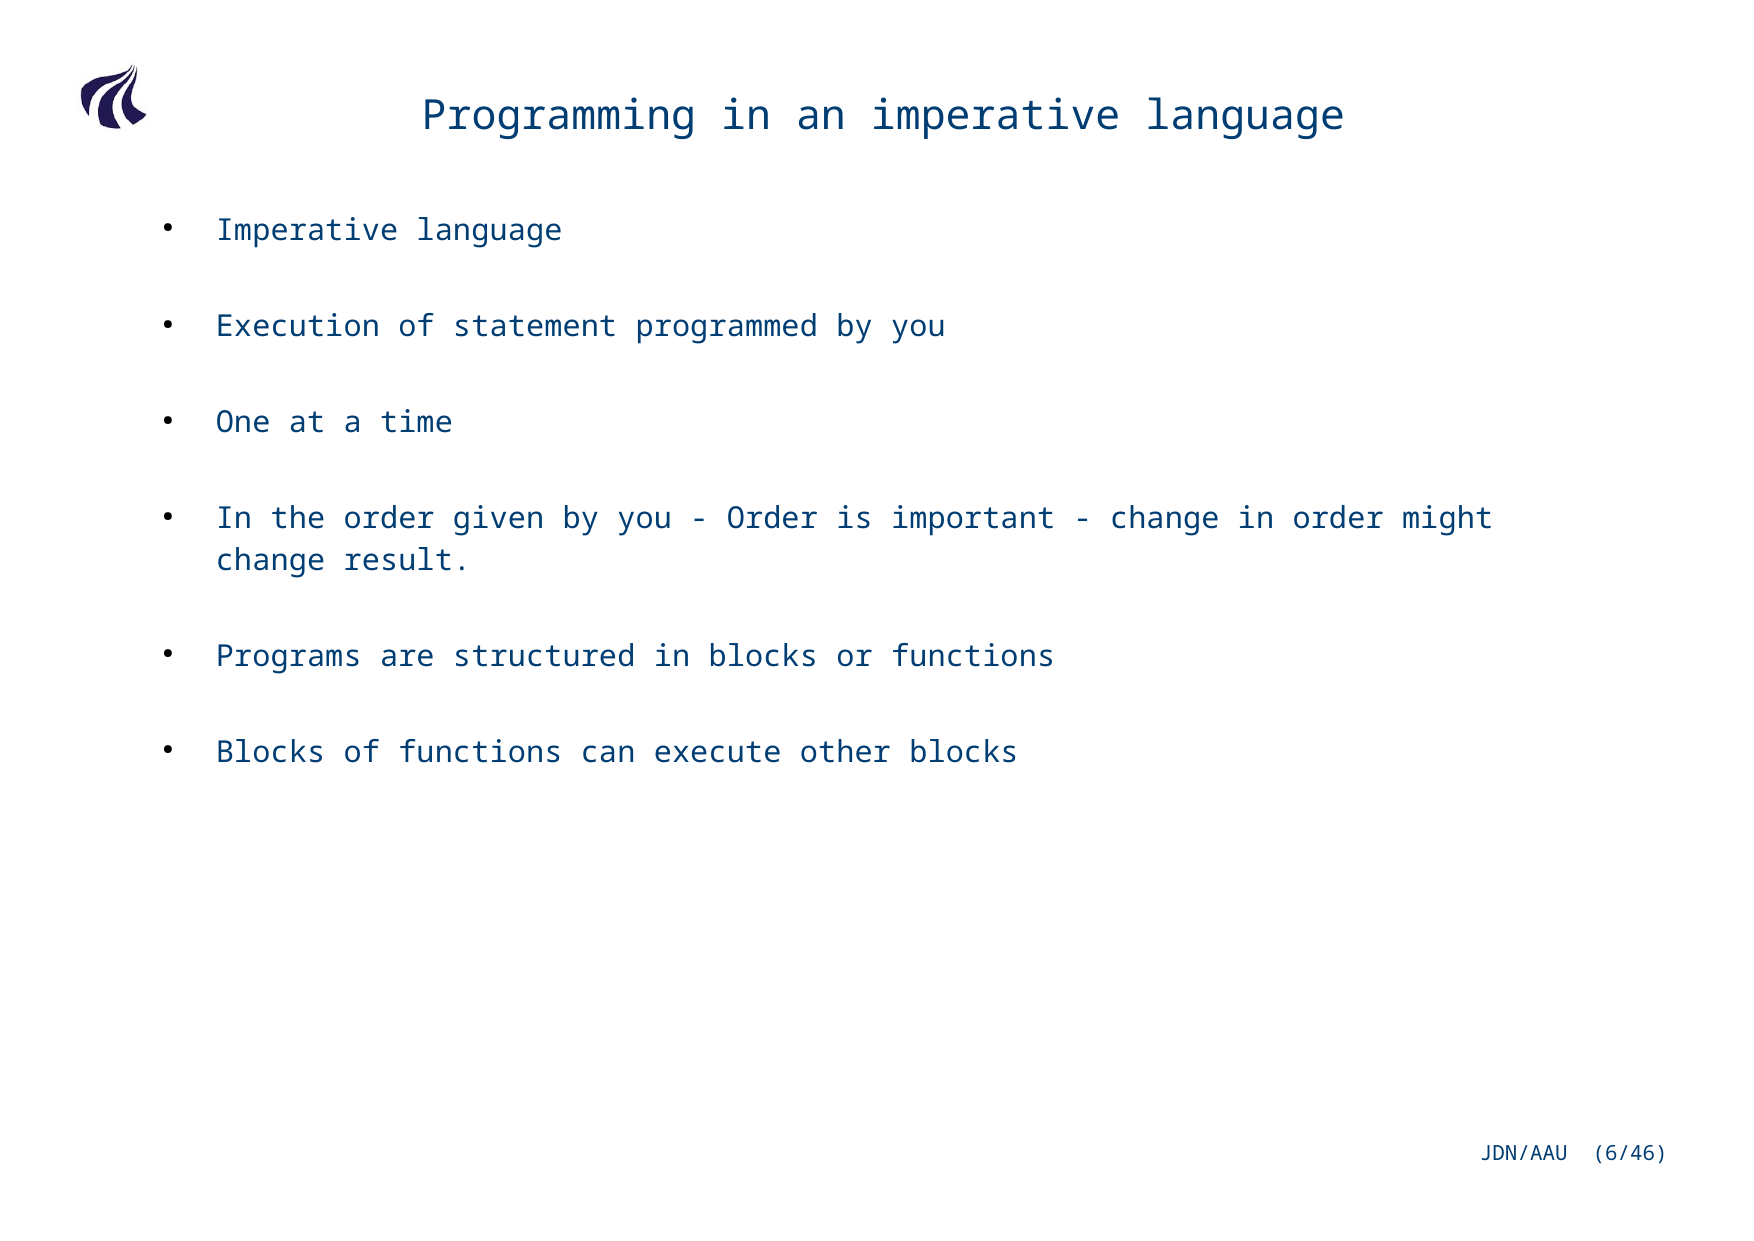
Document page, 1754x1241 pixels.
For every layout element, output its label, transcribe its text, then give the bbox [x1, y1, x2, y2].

title Programming in an imperative language [148, 72, 1621, 155]
picture [76, 60, 151, 131]
list Imperative language Execution of statement programmed by you One at a time In the order given by you - Order is important - change in order might change result. Programs are structured in blocks or functions Blocks of functions can execute other blocks [144, 208, 1618, 1064]
